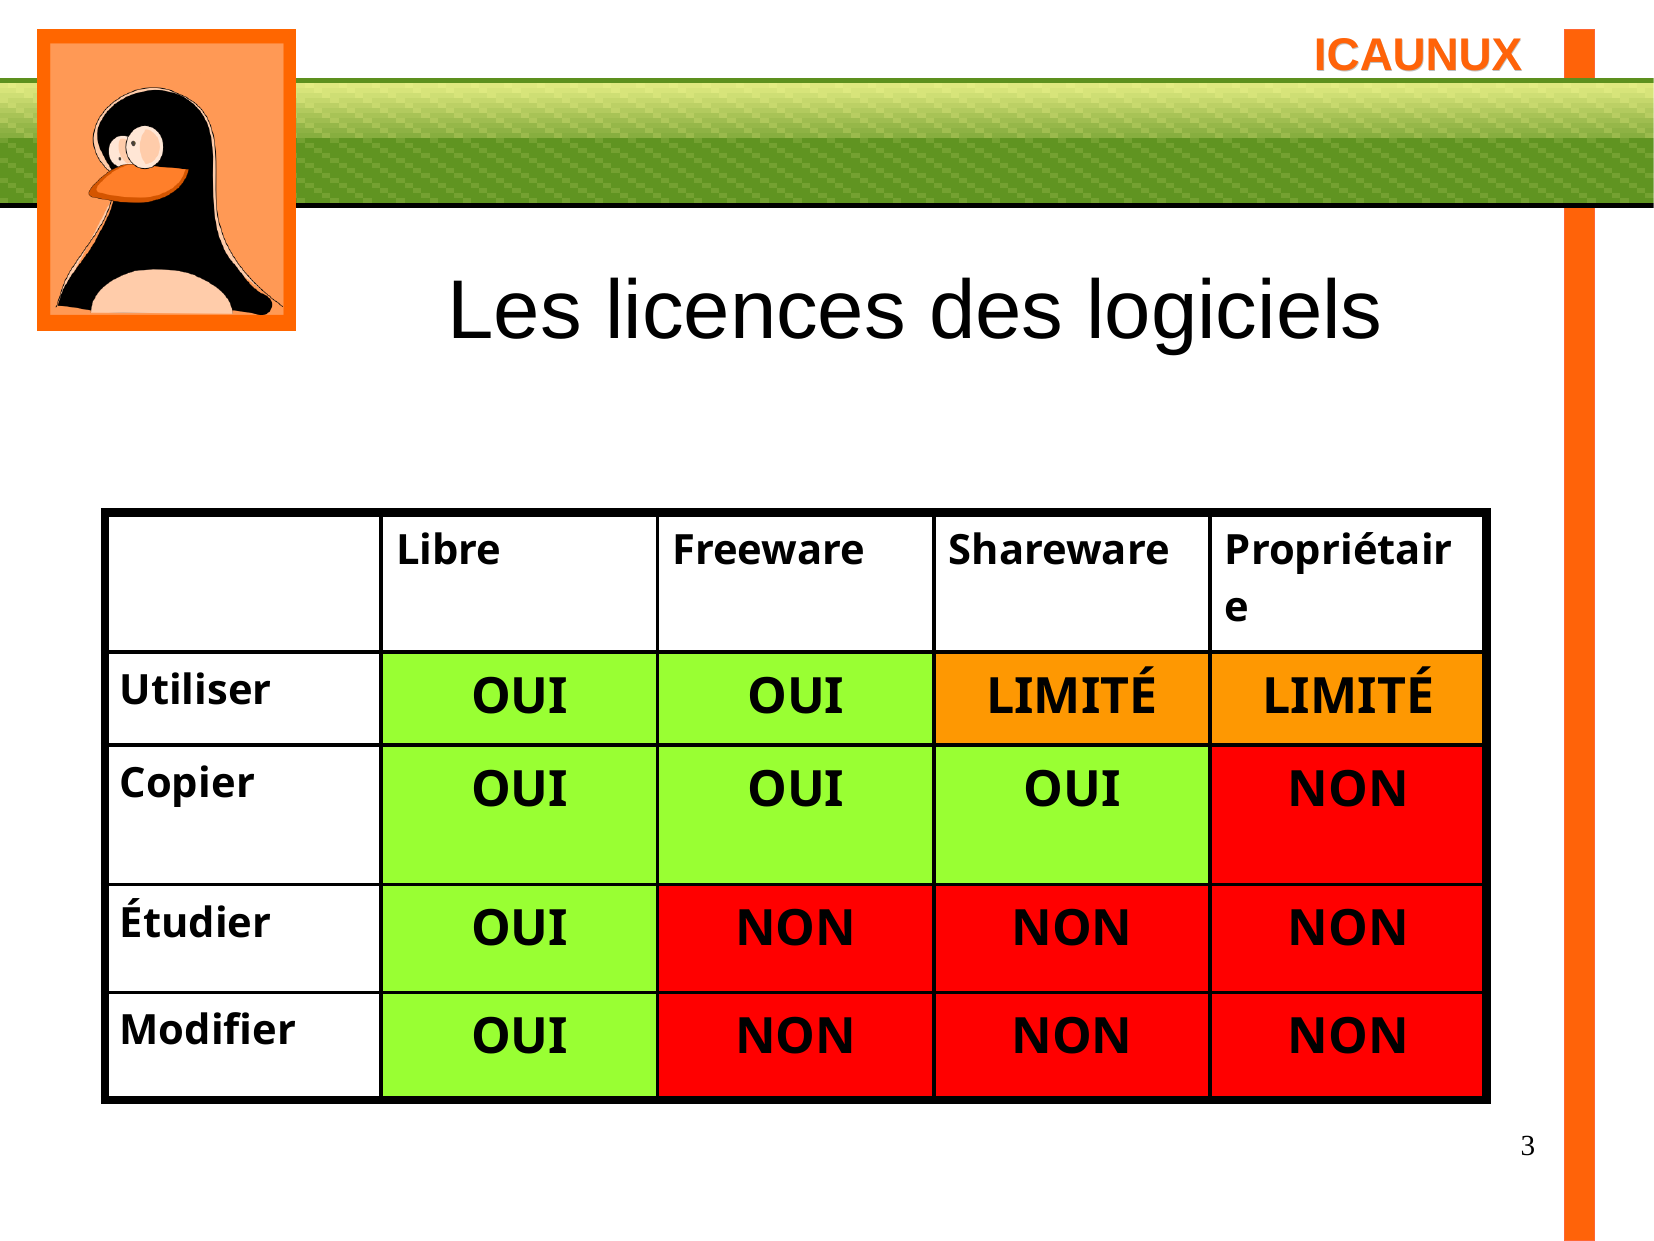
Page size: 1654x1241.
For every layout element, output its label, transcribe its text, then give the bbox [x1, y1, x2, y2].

table_cell NON [1212, 886, 1482, 991]
table_cell OUI [383, 994, 656, 1096]
table_cell OUI [936, 747, 1208, 883]
table_cell LIMITÉ [1212, 654, 1482, 743]
table_cell NON [1212, 994, 1482, 1096]
table_header Libre [383, 517, 656, 650]
table_cell OUI [383, 654, 656, 743]
table_cell Copier [109, 747, 379, 883]
title Les licences des logiciels [324, 235, 1506, 384]
table_header Shareware [936, 517, 1208, 650]
table_header Propriétaire [1212, 517, 1482, 650]
table_cell LIMITÉ [936, 654, 1208, 743]
table_cell NON [1212, 747, 1482, 883]
table_cell NON [659, 886, 932, 991]
table_header [109, 517, 379, 650]
table_cell Étudier [109, 886, 379, 991]
table_cell NON [659, 994, 932, 1096]
picture [0, 29, 1654, 331]
table_cell OUI [659, 747, 932, 883]
table_cell Modifier [109, 994, 379, 1096]
table_header Freeware [659, 517, 932, 650]
table_cell NON [936, 886, 1208, 991]
table_cell NON [936, 994, 1208, 1096]
table_cell OUI [383, 747, 656, 883]
table_cell Utiliser [109, 654, 379, 743]
table_cell OUI [383, 886, 656, 991]
table_cell OUI [659, 654, 932, 743]
